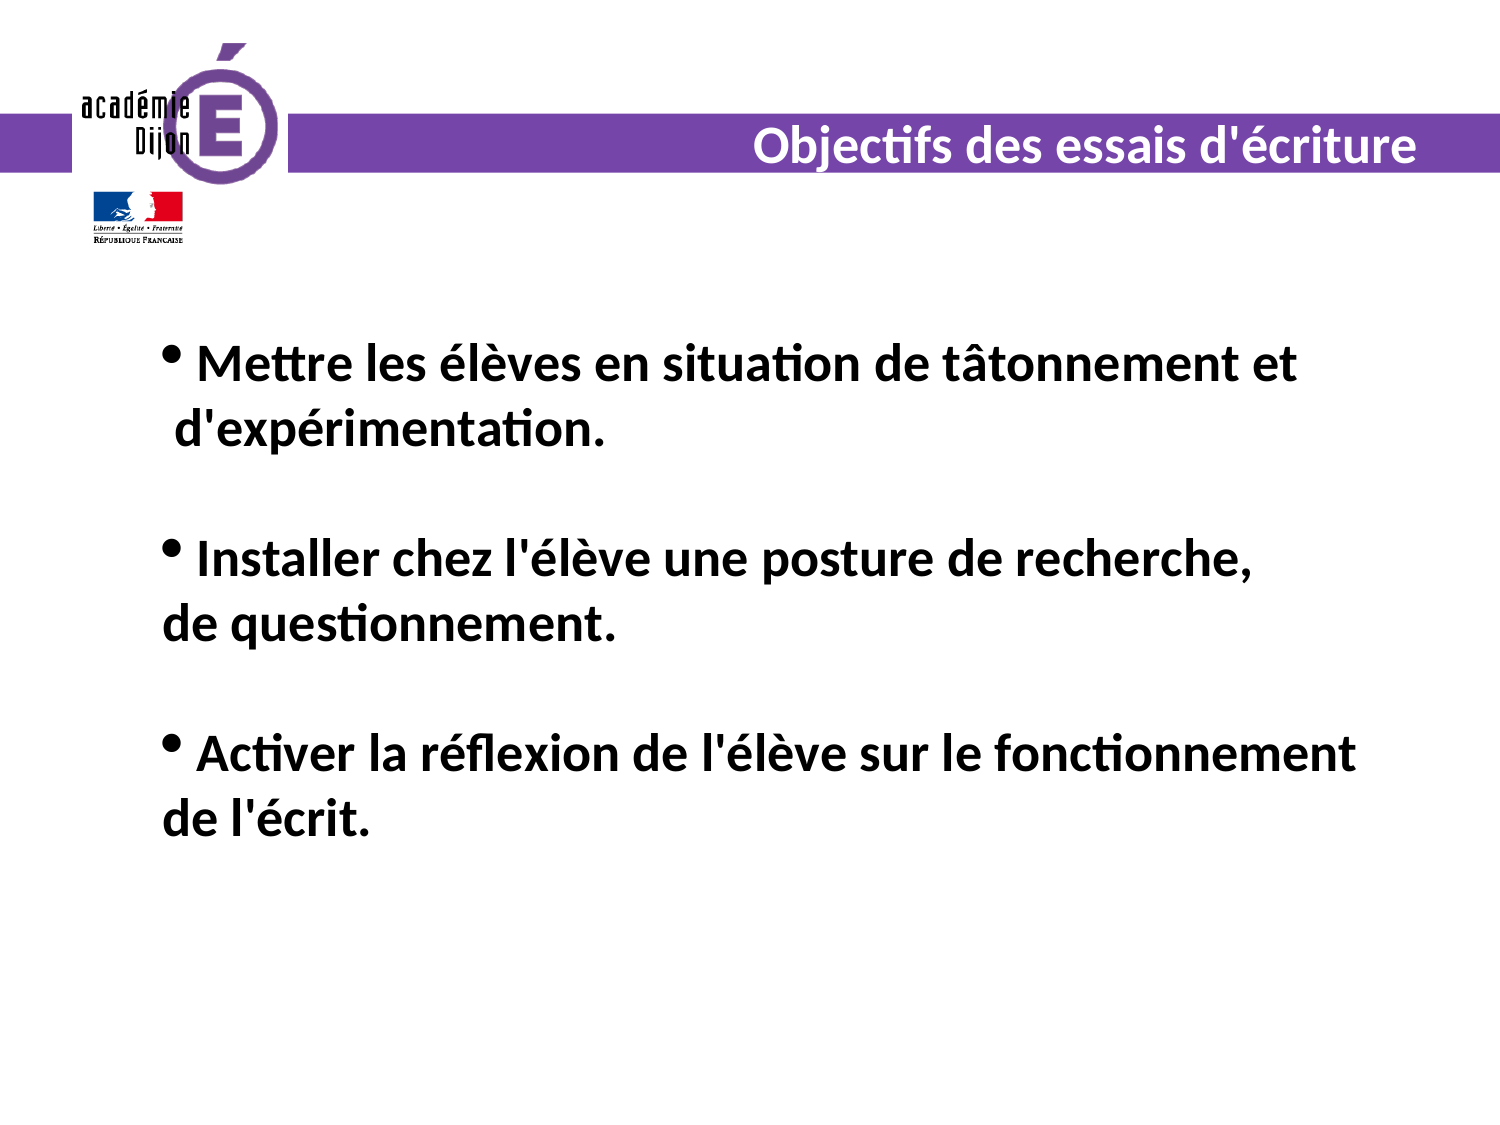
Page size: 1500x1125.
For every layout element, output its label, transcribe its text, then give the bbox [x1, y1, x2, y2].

text_box Mettre les élèves en situation de tâtonnement et d'expérimentation. Installer chez l'élève une posture de recherche, de questionnement. Activer la réflexion de l'élève sur le fonctionnement de l'écrit. [147, 255, 1351, 965]
text_box Objectifs des essais d'écriture [738, 102, 1435, 183]
picture [82, 43, 278, 243]
